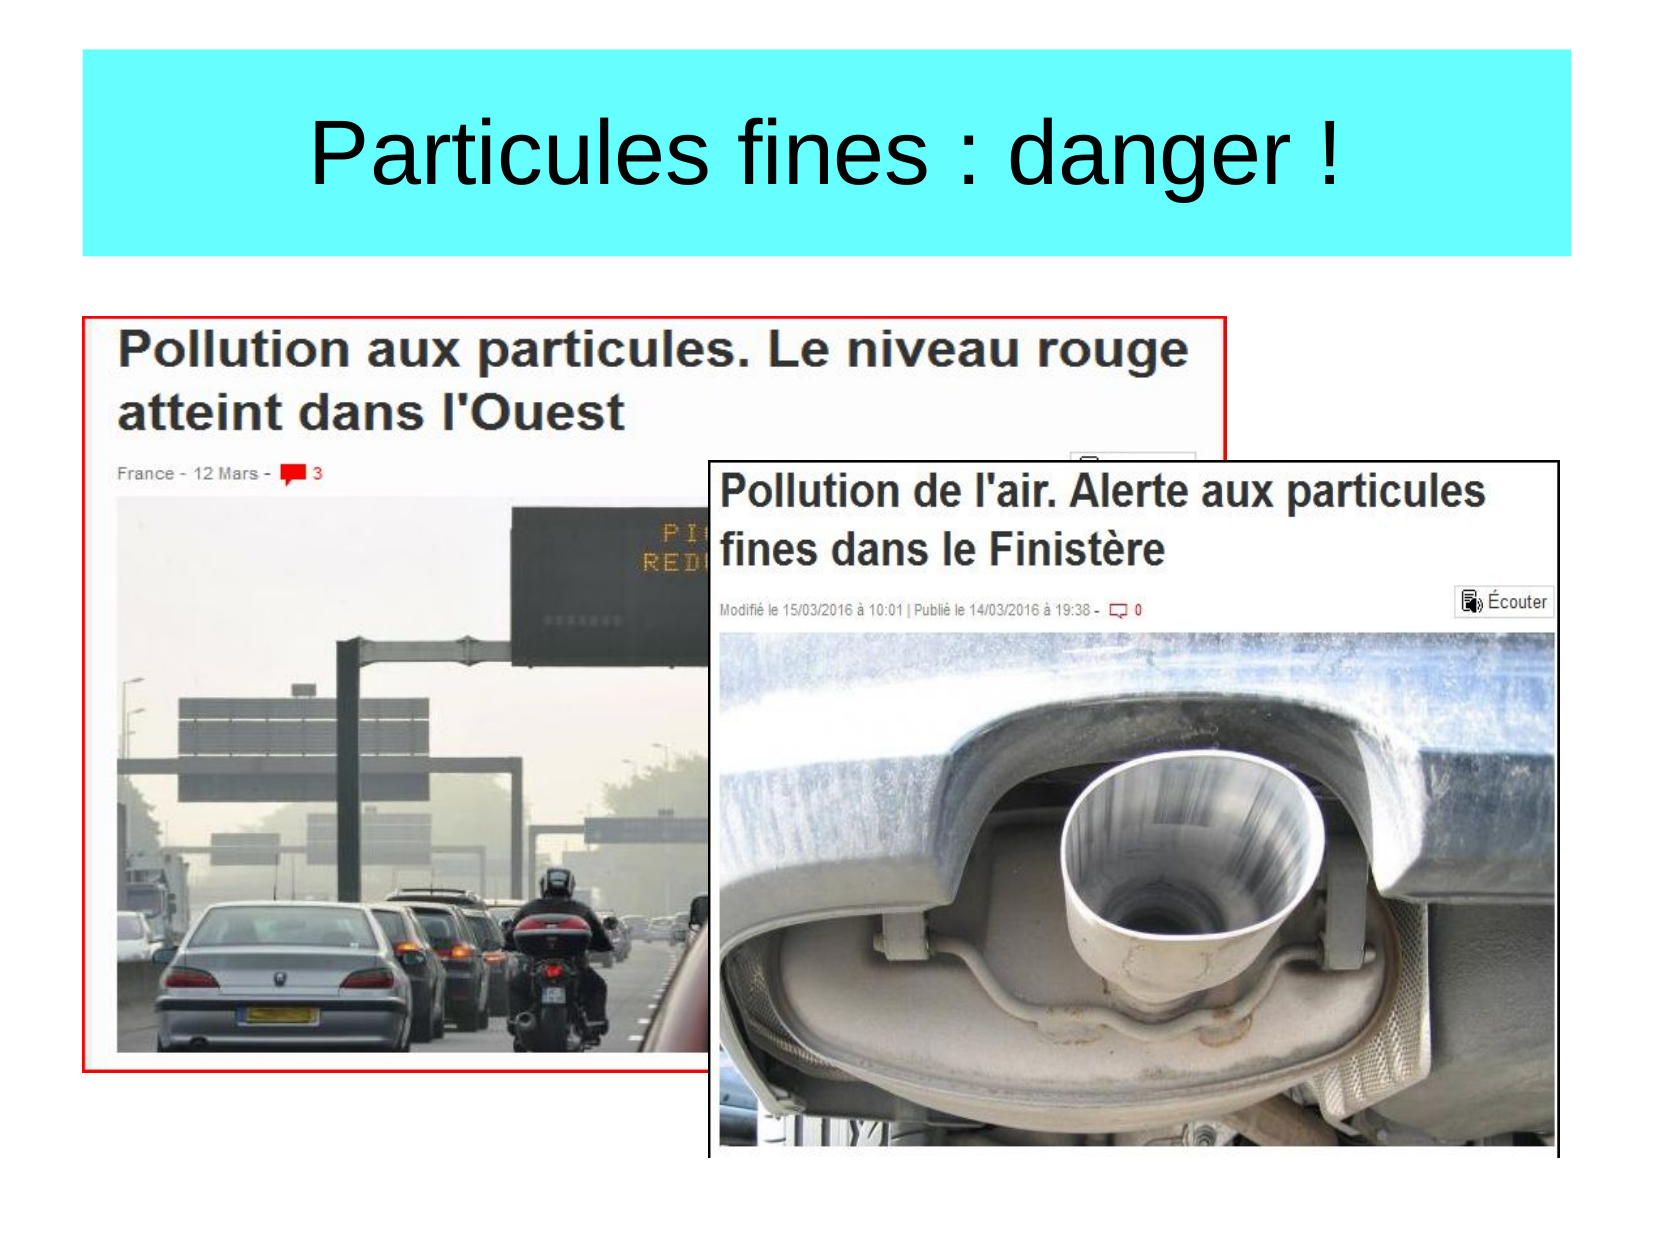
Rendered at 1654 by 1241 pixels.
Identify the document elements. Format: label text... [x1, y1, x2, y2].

picture [82, 316, 1560, 1158]
title Particules fines : danger ! [82, 49, 1571, 257]
